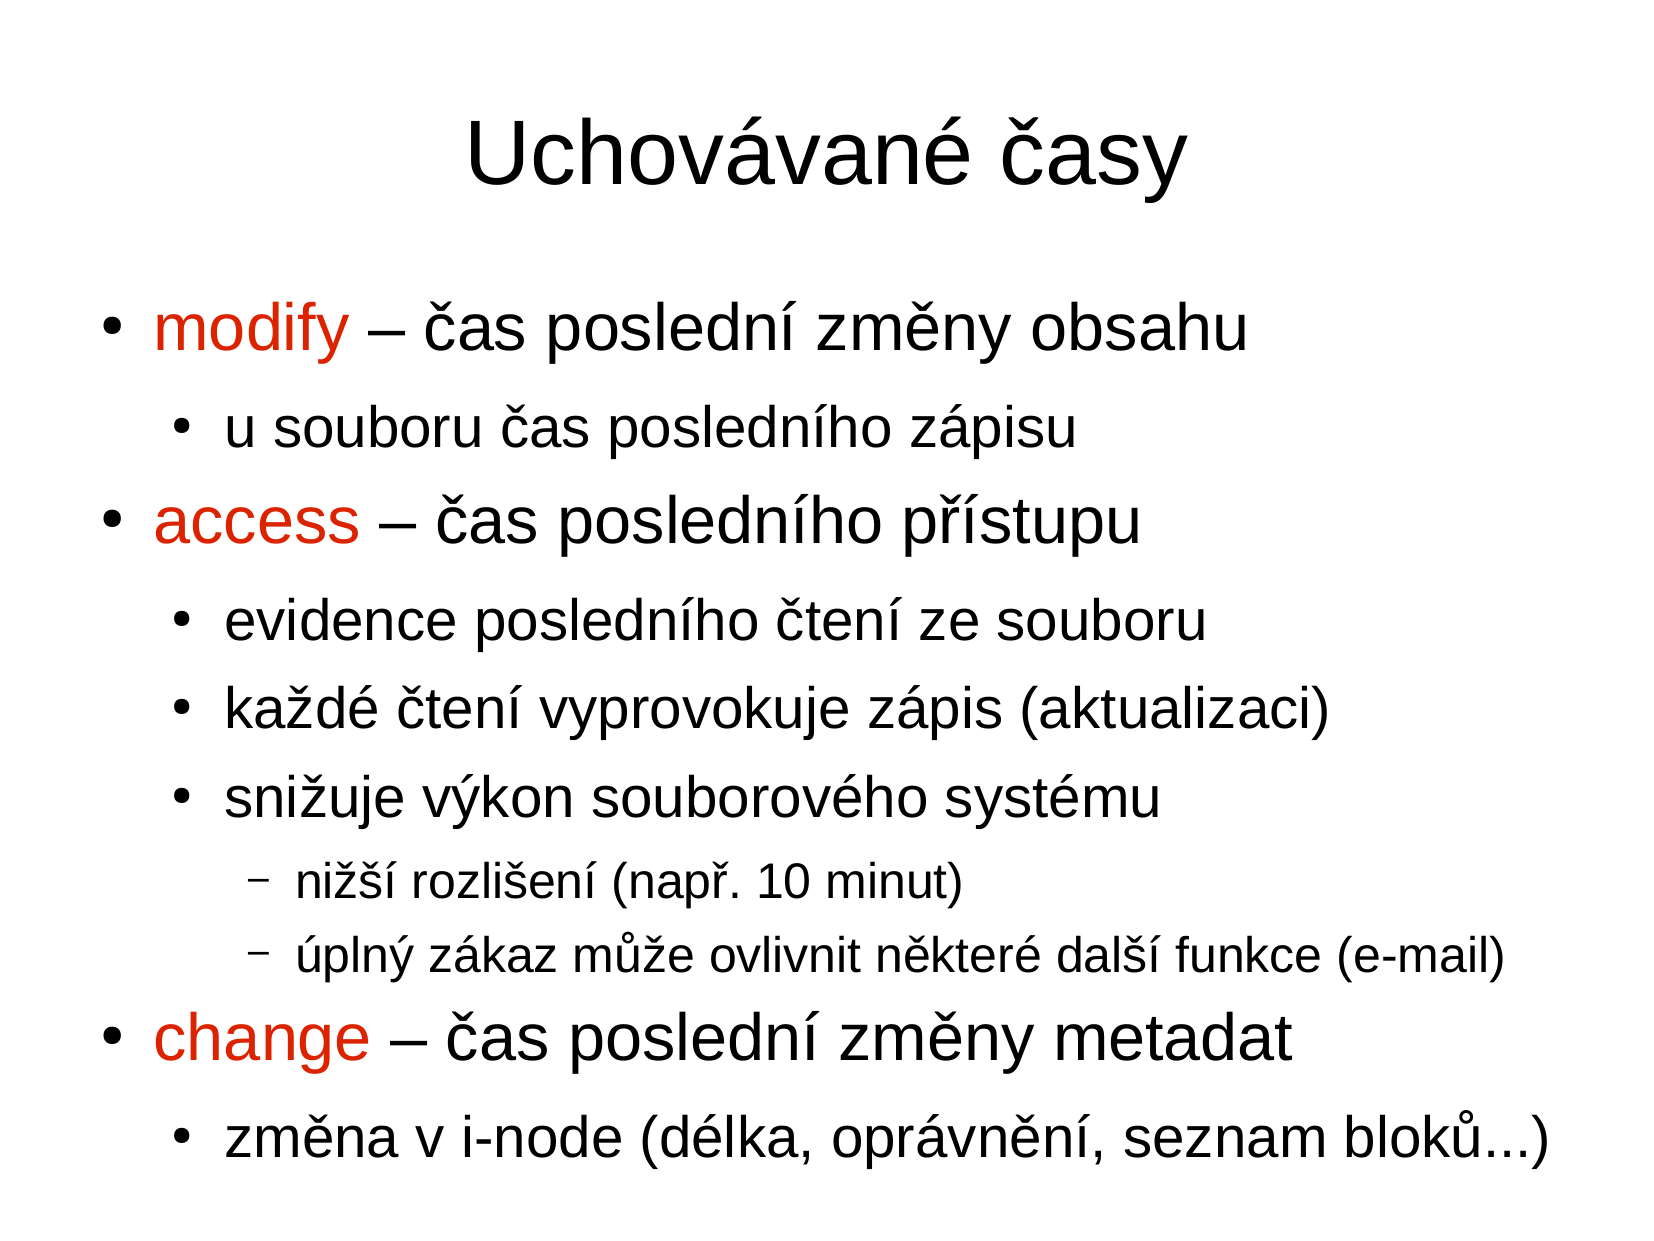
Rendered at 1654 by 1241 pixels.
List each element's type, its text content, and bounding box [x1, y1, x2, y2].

list modify – čas poslední změny obsahu u souboru čas posledního zápisu access – čas posledního přístupu evidence posledního čtení ze souboru každé čtení vyprovokuje zápis (aktualizaci) snižuje výkon souborového systému nižší rozlišení (např. 10 minut) úplný zákaz může ovlivnit některé další funkce (e-mail) change – čas poslední změny metadat změna v i-node (délka, oprávnění, seznam bloků...) [82, 290, 1571, 1170]
title Uchovávané časy [82, 56, 1571, 250]
